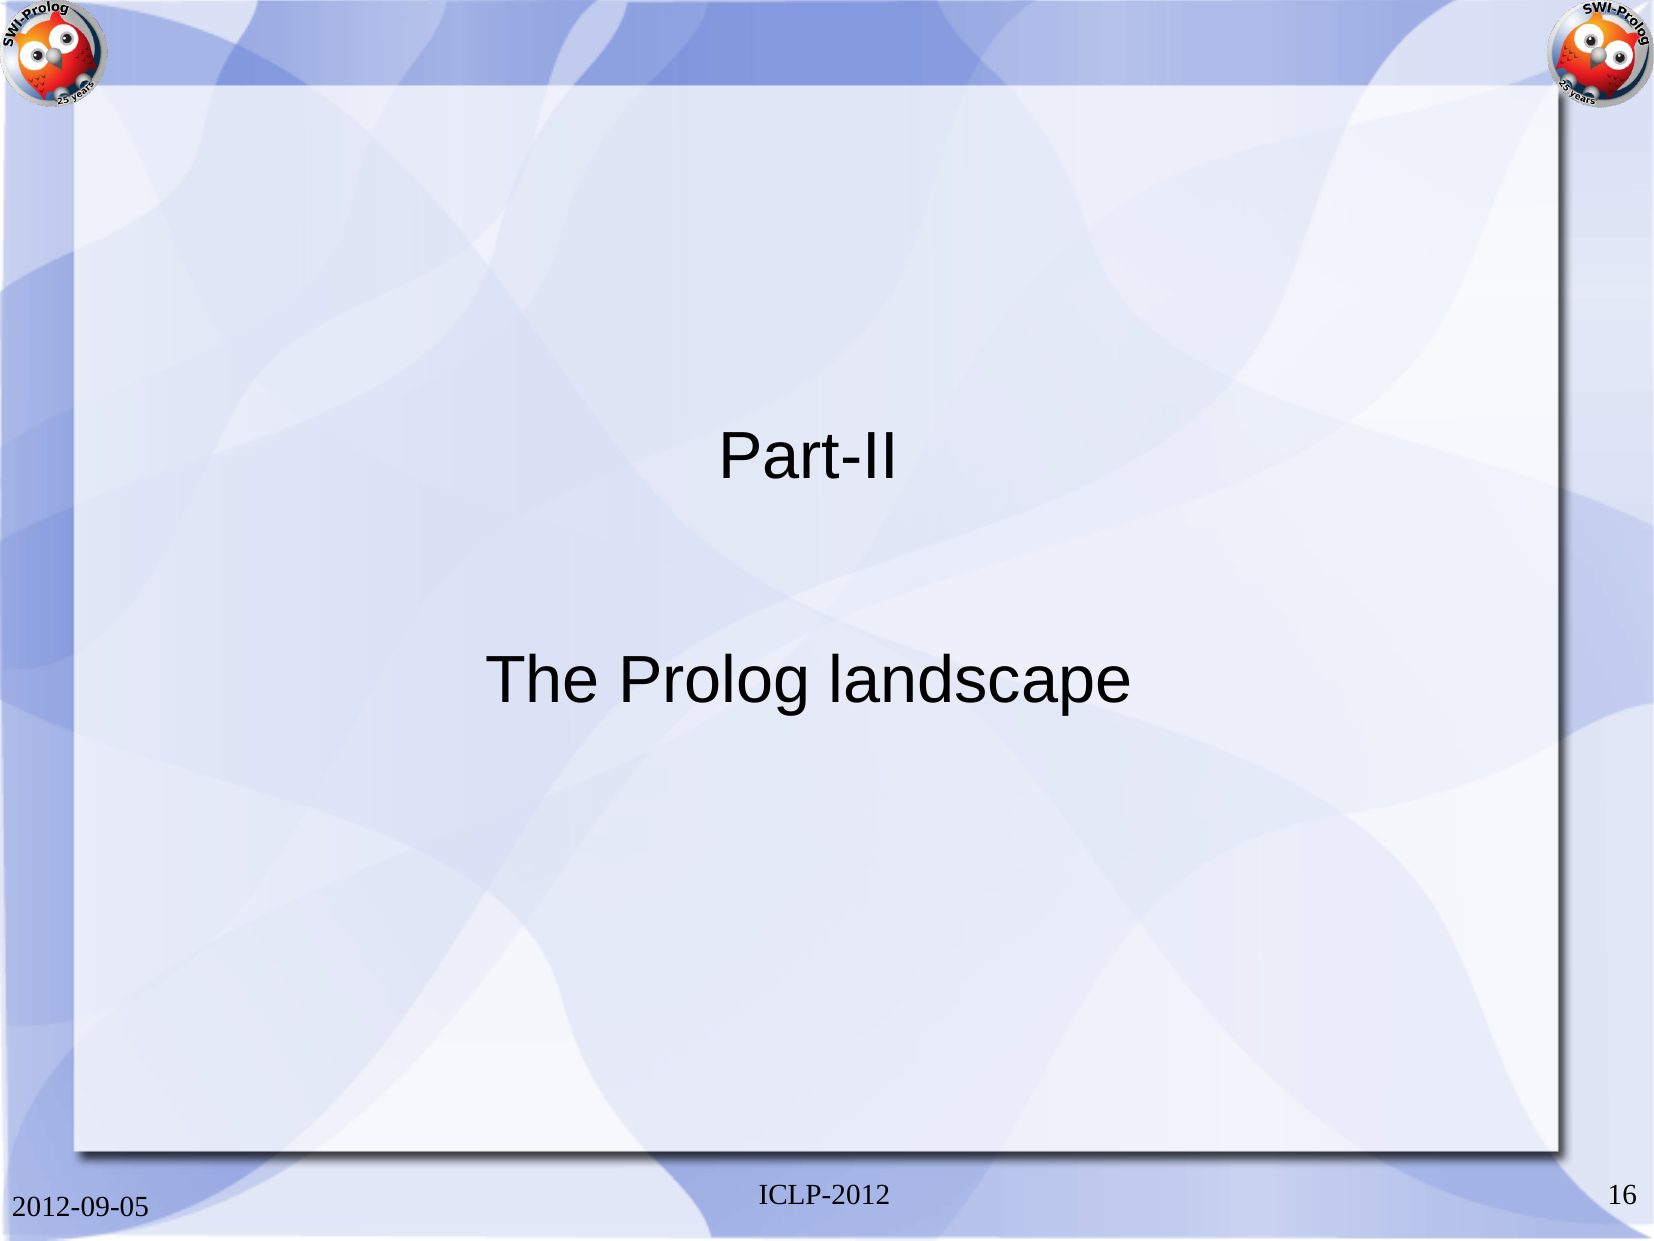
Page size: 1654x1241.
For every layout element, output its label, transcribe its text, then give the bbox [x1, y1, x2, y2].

picture [0, 0, 1654, 1241]
subtitle Part-II The Prolog landscape [82, 90, 1536, 1045]
